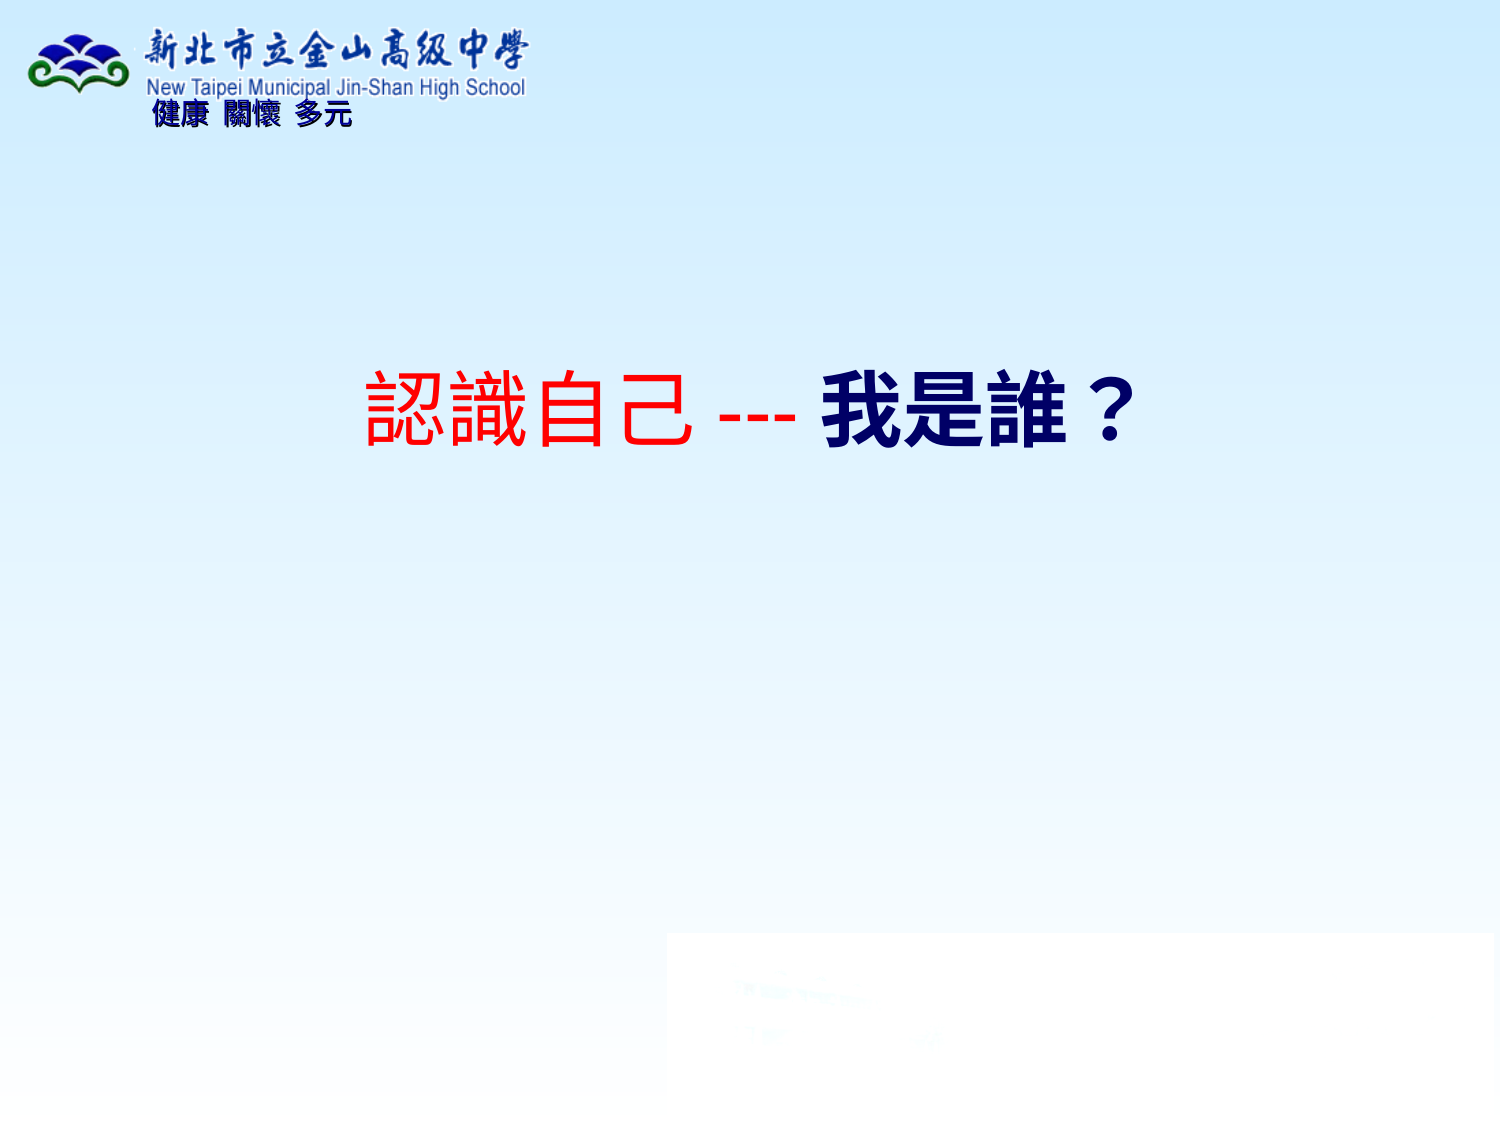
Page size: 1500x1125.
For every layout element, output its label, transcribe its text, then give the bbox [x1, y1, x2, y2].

text_box 認識自己---我是誰？ [348, 350, 1187, 466]
